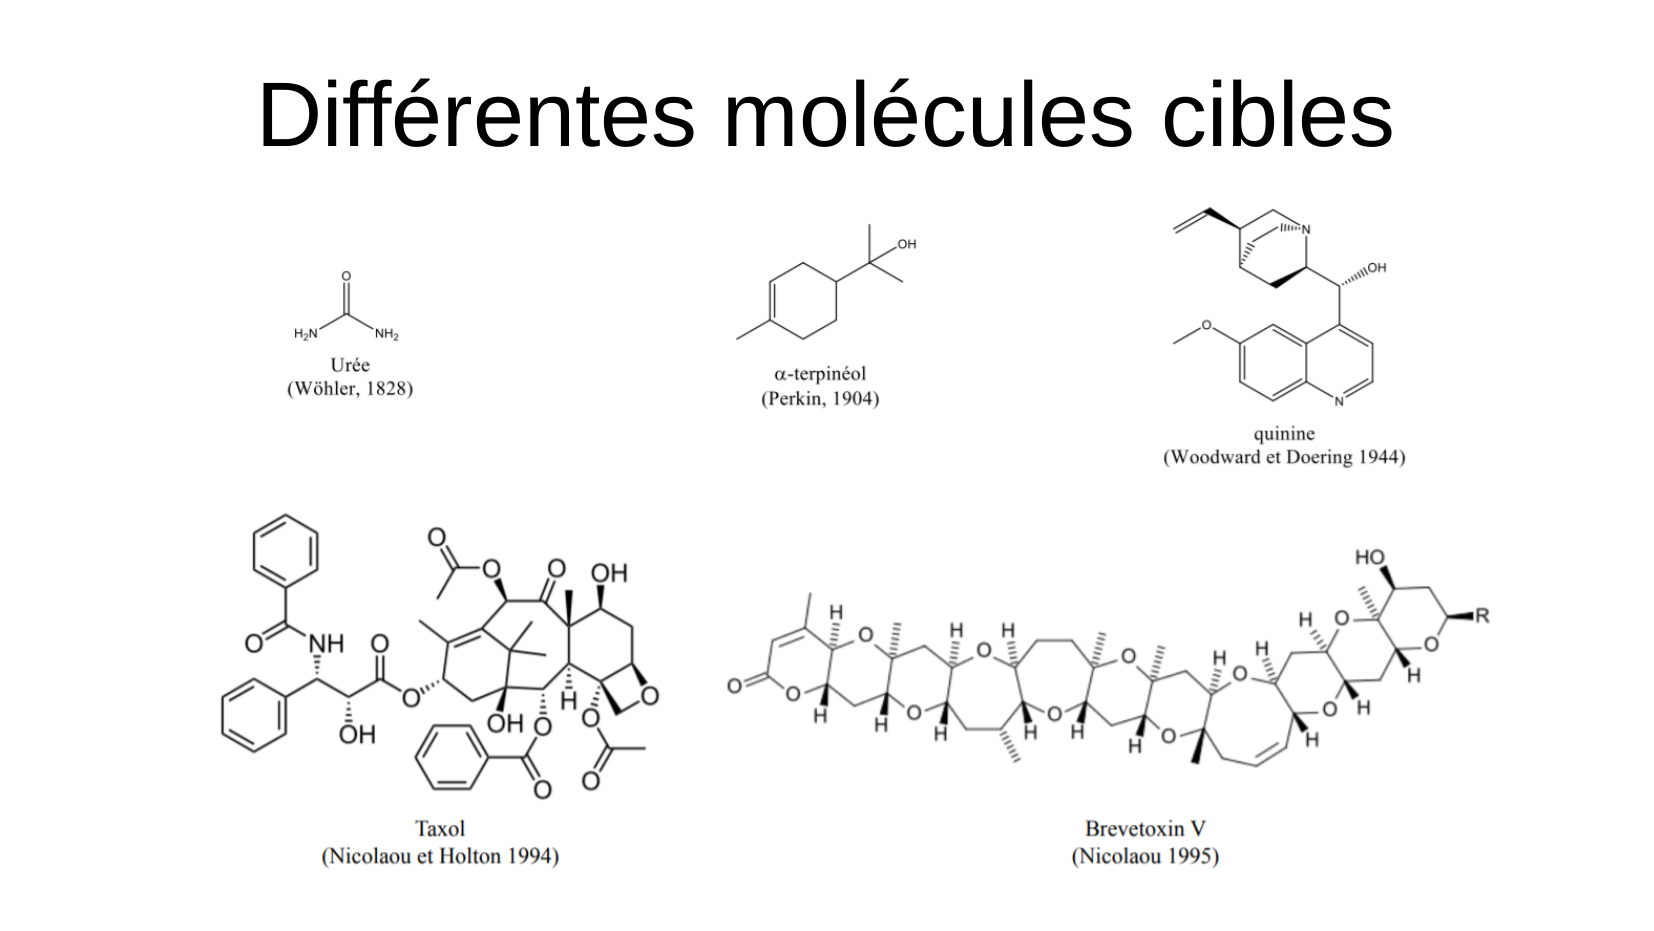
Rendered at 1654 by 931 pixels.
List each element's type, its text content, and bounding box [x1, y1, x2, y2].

title Différentes molécules cibles [82, 37, 1571, 193]
picture [188, 177, 1493, 891]
